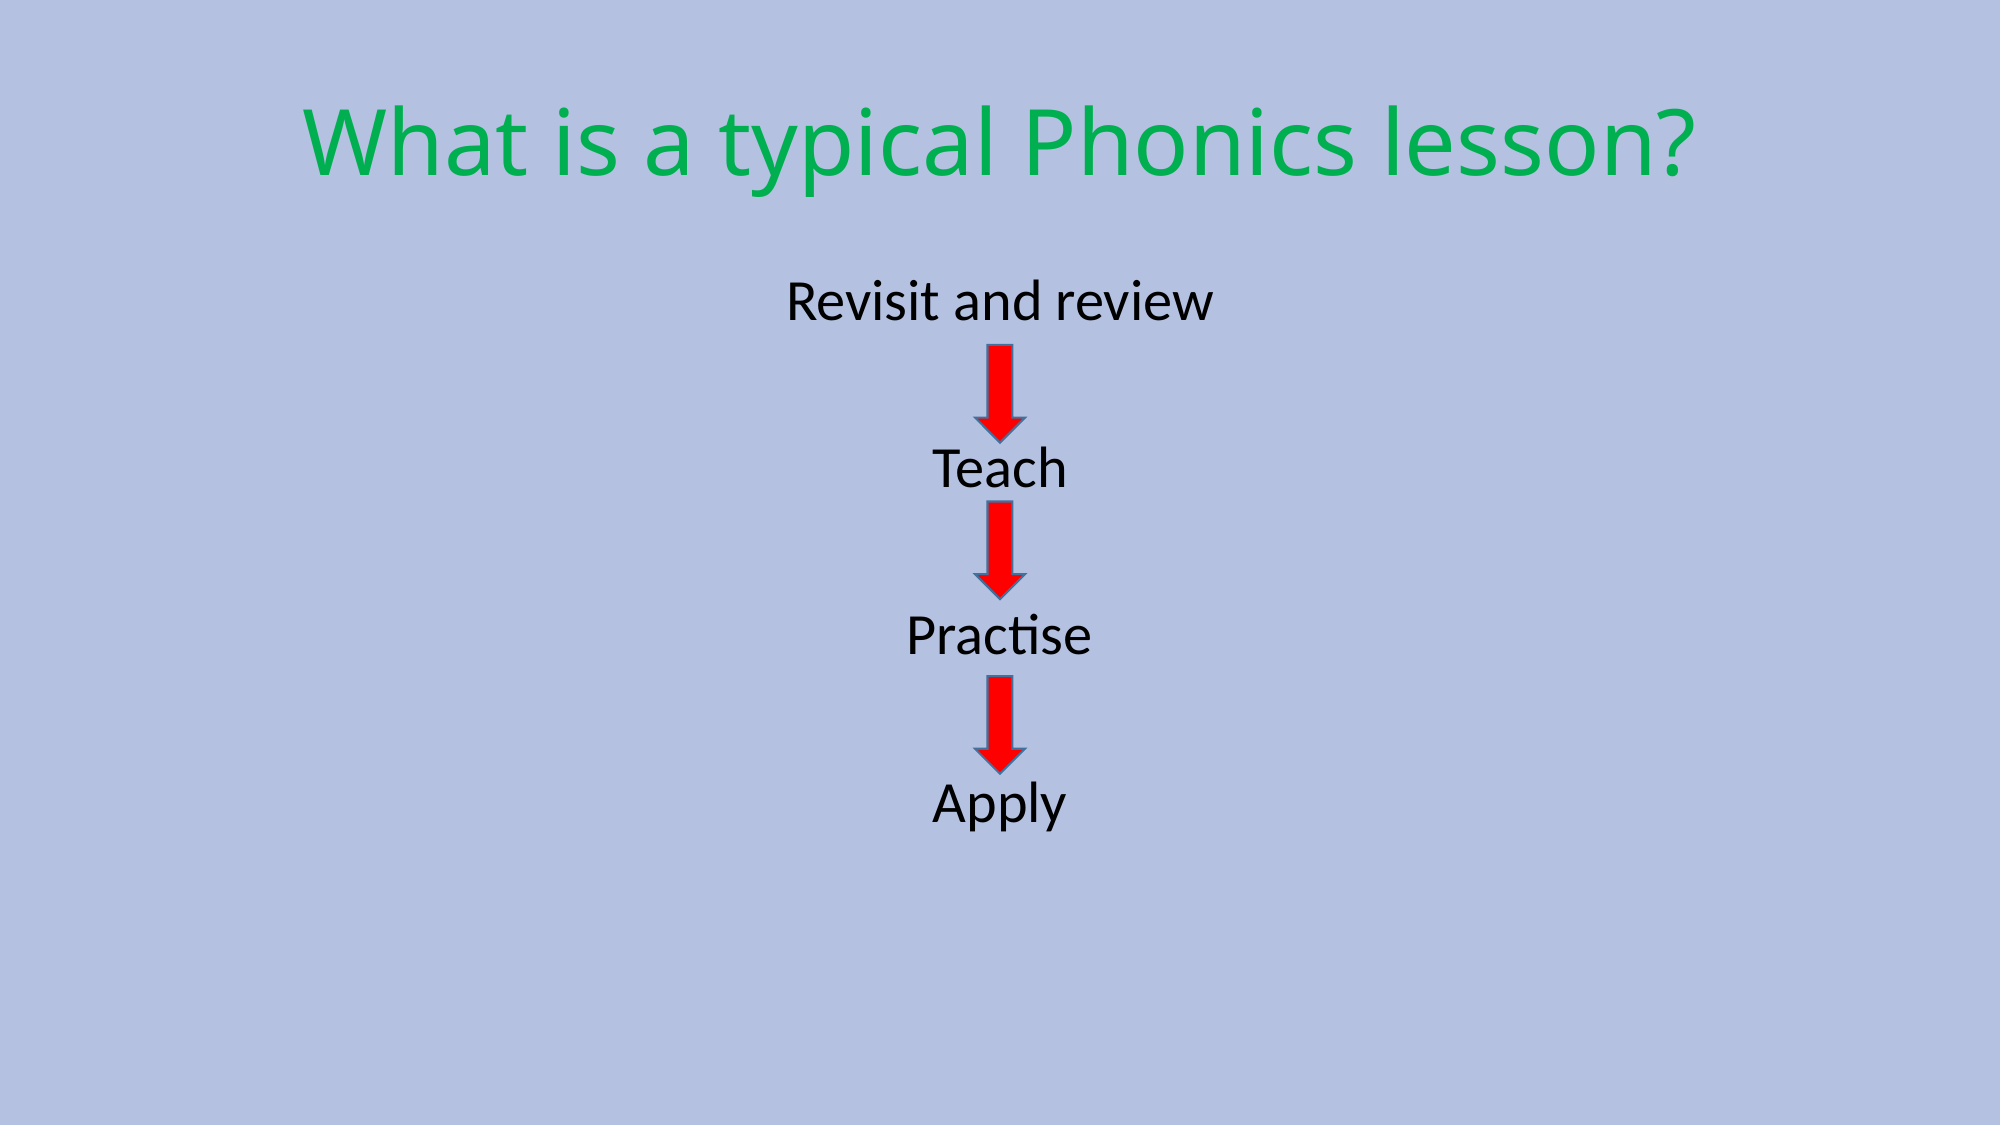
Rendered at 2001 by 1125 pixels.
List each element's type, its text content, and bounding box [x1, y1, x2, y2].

list Revisit and review Teach Practise Apply [99, 262, 1900, 1005]
text_box [975, 344, 1025, 443]
title What is a typical Phonics lesson? [99, 45, 1900, 233]
text_box [975, 501, 1025, 600]
text_box [975, 676, 1025, 774]
